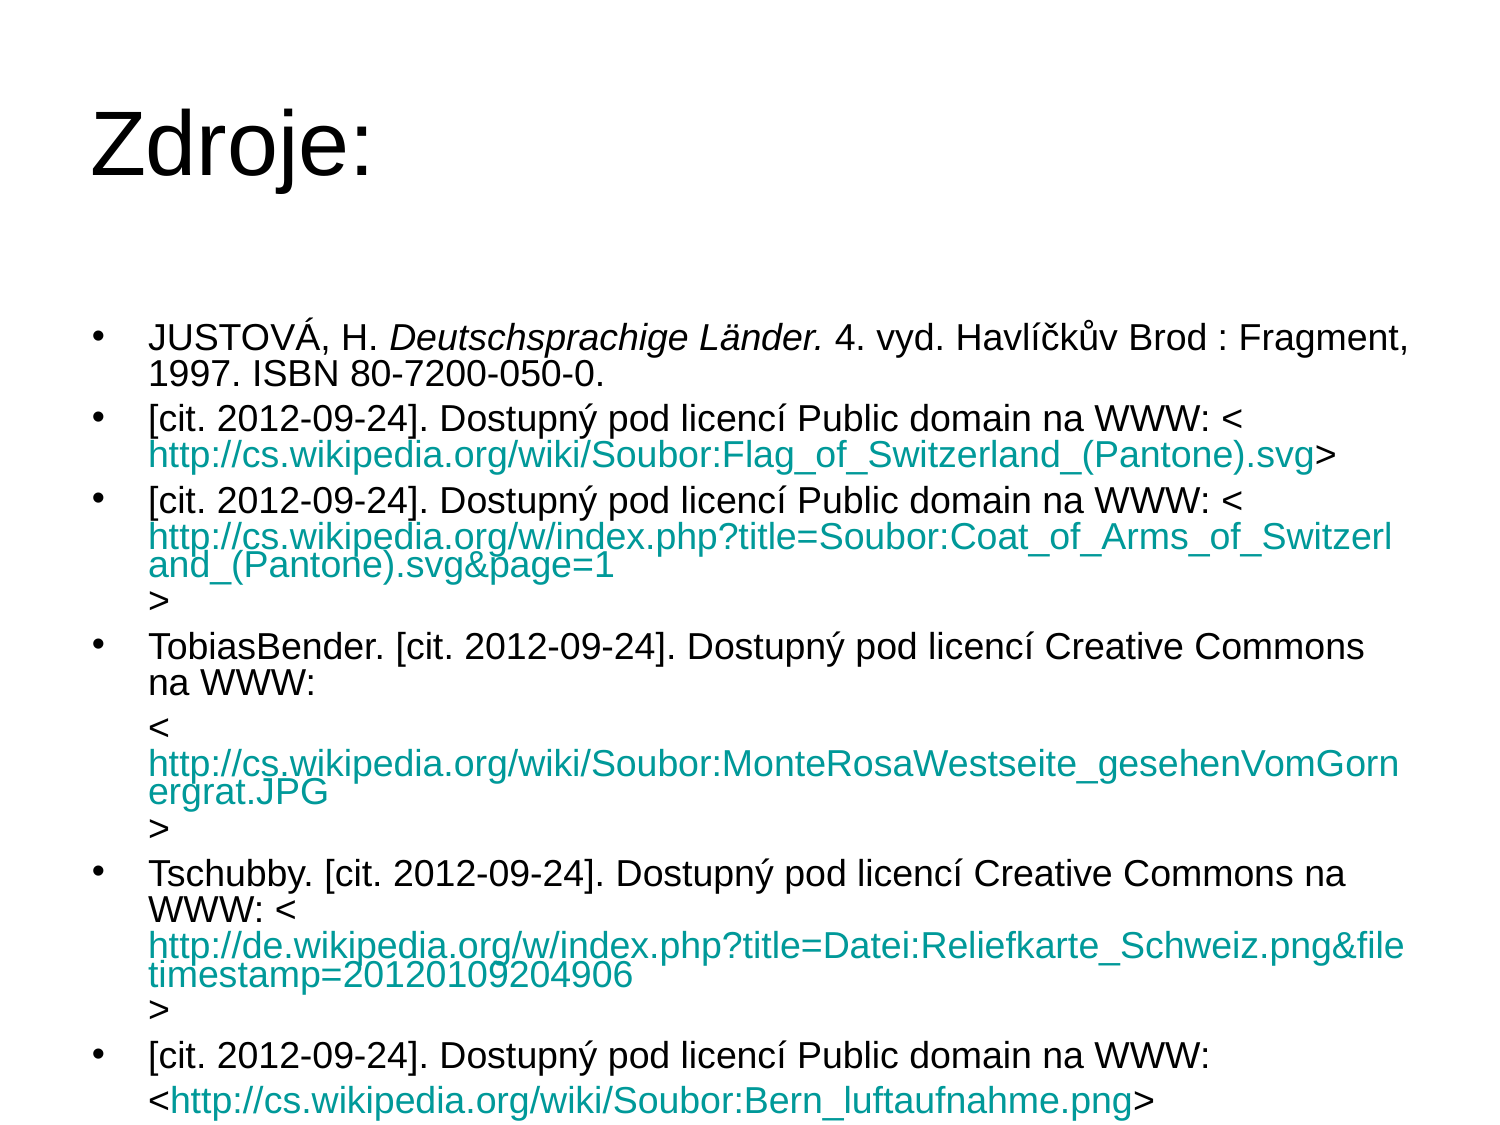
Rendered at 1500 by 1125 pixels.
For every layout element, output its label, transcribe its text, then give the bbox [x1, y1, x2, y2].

title Zdroje: [75, 45, 1426, 233]
list JUSTOVÁ, H. Deutschsprachige Länder. 4. vyd. Havlíčkův Brod : Fragment, 1997. ISBN 80-7200-050-0. [cit. 2012-09-24]. Dostupný pod licencí Public domain na WWW: <http://cs.wikipedia.org/wiki/Soubor:Flag_of_Switzerland_(Pantone).svg> [cit. 2012-09-24]. Dostupný pod licencí Public domain na WWW: <http://cs.wikipedia.org/w/index.php?title=Soubor:Coat_of_Arms_of_Switzerland_(Pantone).svg&page=1 > TobiasBender. [cit. 2012-09-24]. Dostupný pod licencí Creative Commons na WWW: <http://cs.wikipedia.org/wiki/Soubor:MonteRosaWestseite_gesehenVomGornergrat.JPG> Tschubby. [cit. 2012-09-24]. Dostupný pod licencí Creative Commons na WWW: <http://de.wikipedia.org/w/index.php?title=Datei:Reliefkarte_Schweiz.png&filetimestamp=20120109204906 > [cit. 2012-09-24]. Dostupný pod licencí Public domain na WWW: <http://cs.wikipedia.org/wiki/Soubor:Bern_luftaufnahme.png> [76, 314, 1427, 1124]
